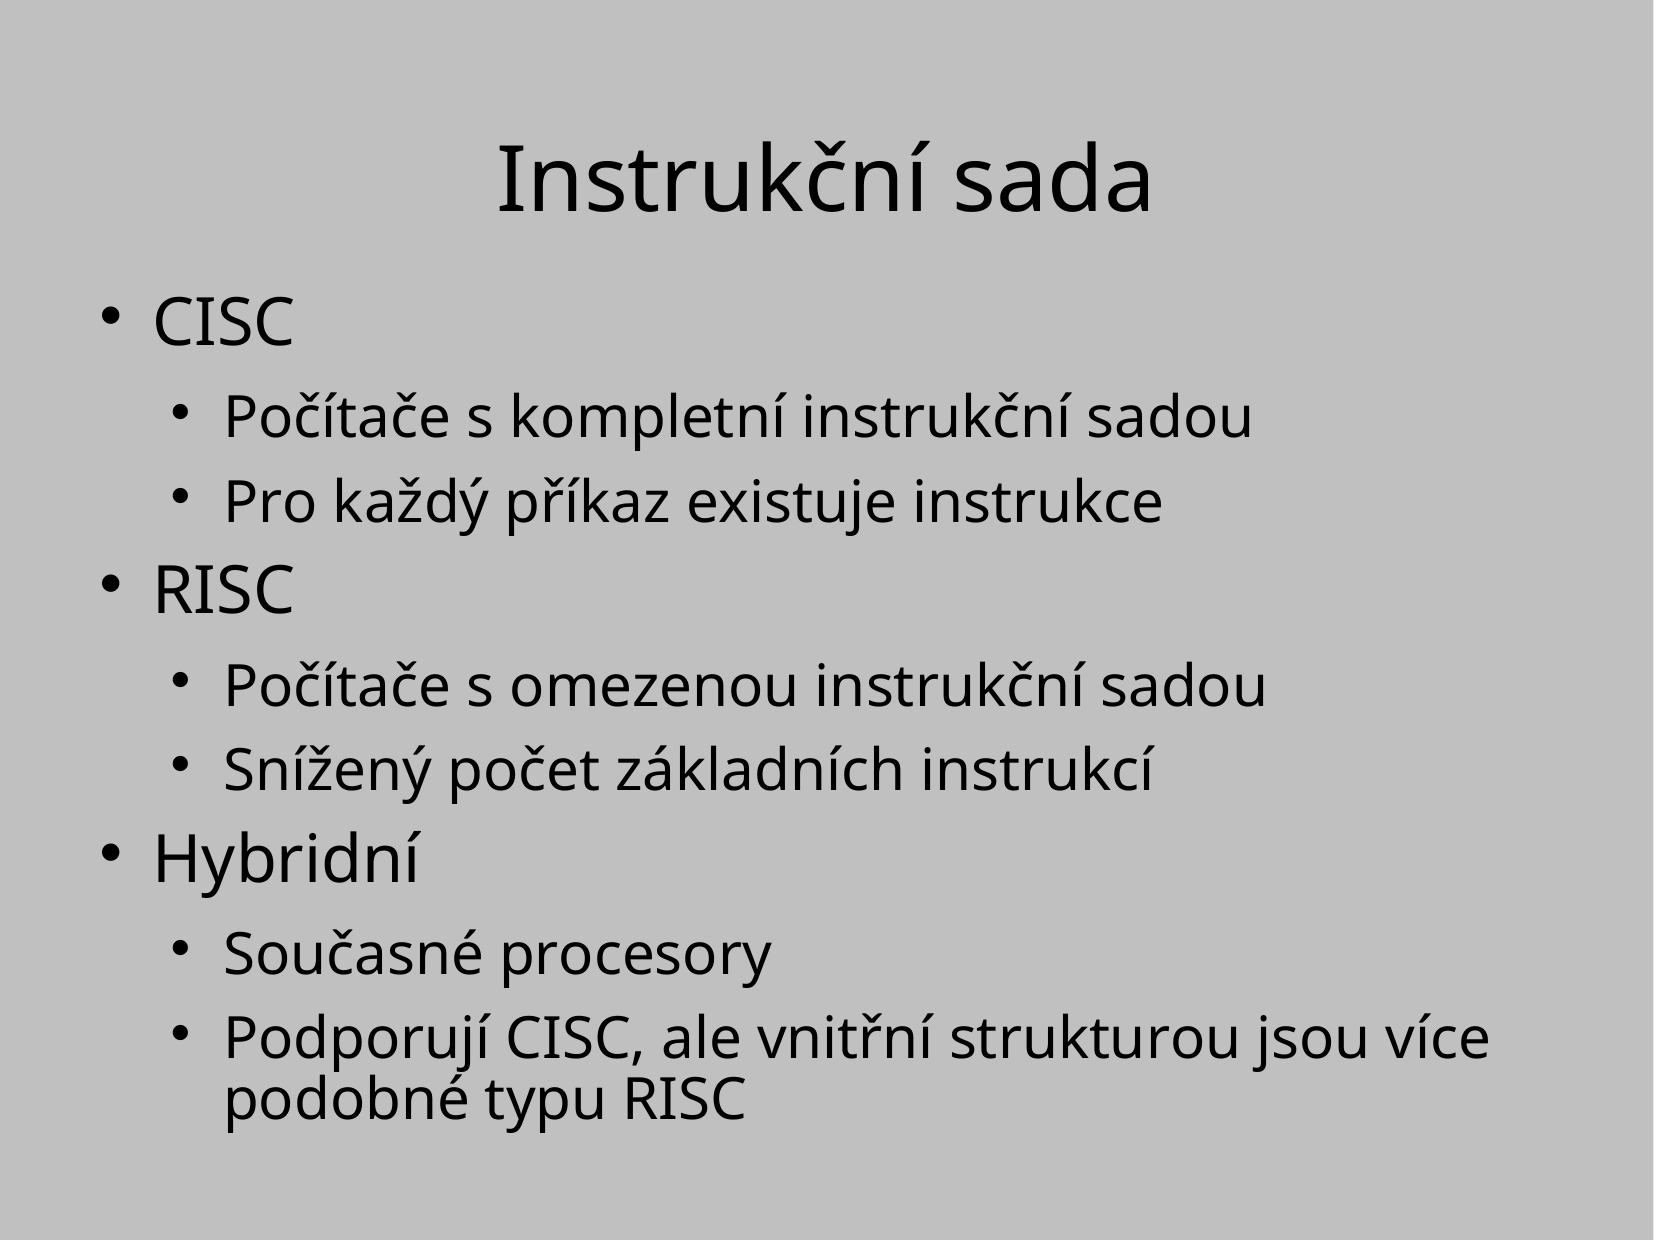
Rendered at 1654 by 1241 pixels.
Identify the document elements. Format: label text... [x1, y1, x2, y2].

title Instrukční sada [82, 49, 1571, 257]
list CISC Počítače s kompletní instrukční sadou Pro každý příkaz existuje instrukce RISC Počítače s omezenou instrukční sadou Snížený počet základních instrukcí Hybridní Současné procesory Podporují CISC, ale vnitřní strukturou jsou více podobné typu RISC [82, 290, 1571, 1177]
